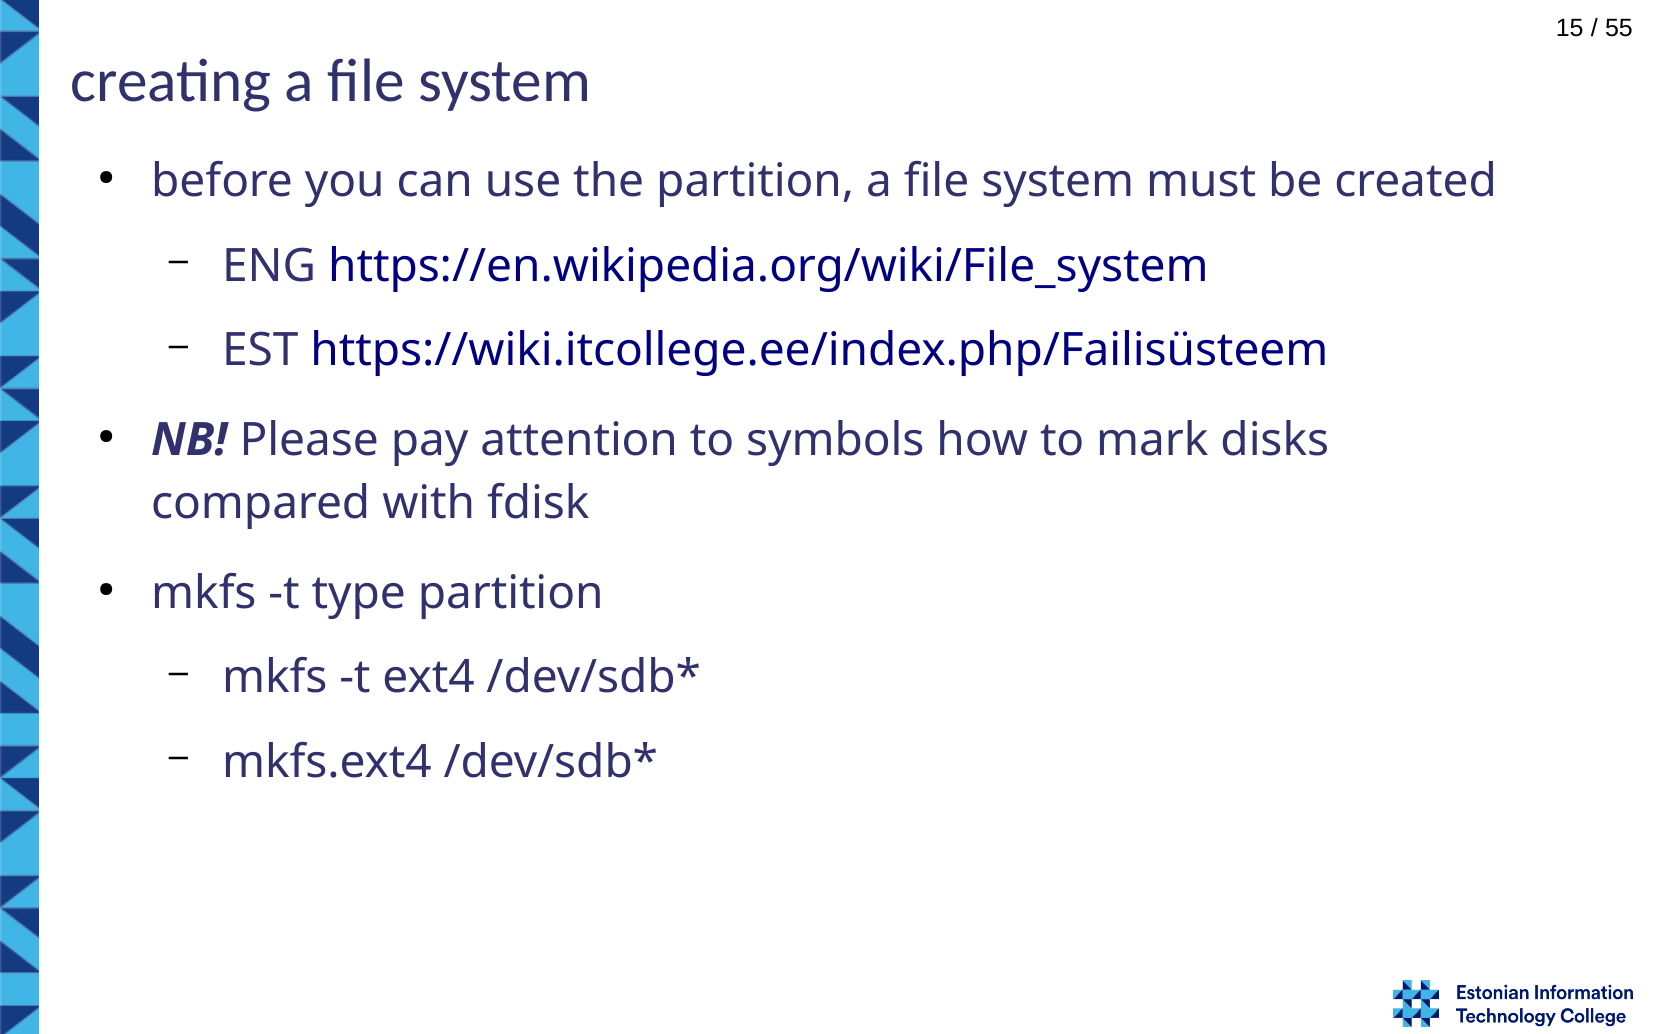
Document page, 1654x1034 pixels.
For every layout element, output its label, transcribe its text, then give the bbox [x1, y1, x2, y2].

picture [1393, 980, 1633, 1027]
title creating a file system [70, 41, 1630, 130]
list before you can use the partition, a file system must be created ENG https://en.wikipedia.org/wiki/File_system EST https://wiki.itcollege.ee/index.php/Failisüsteem NB! Please pay attention to symbols how to mark disks compared with fdisk mkfs -t type partition mkfs -t ext4 /dev/sdb* mkfs.ext4 /dev/sdb* [80, 147, 1536, 866]
